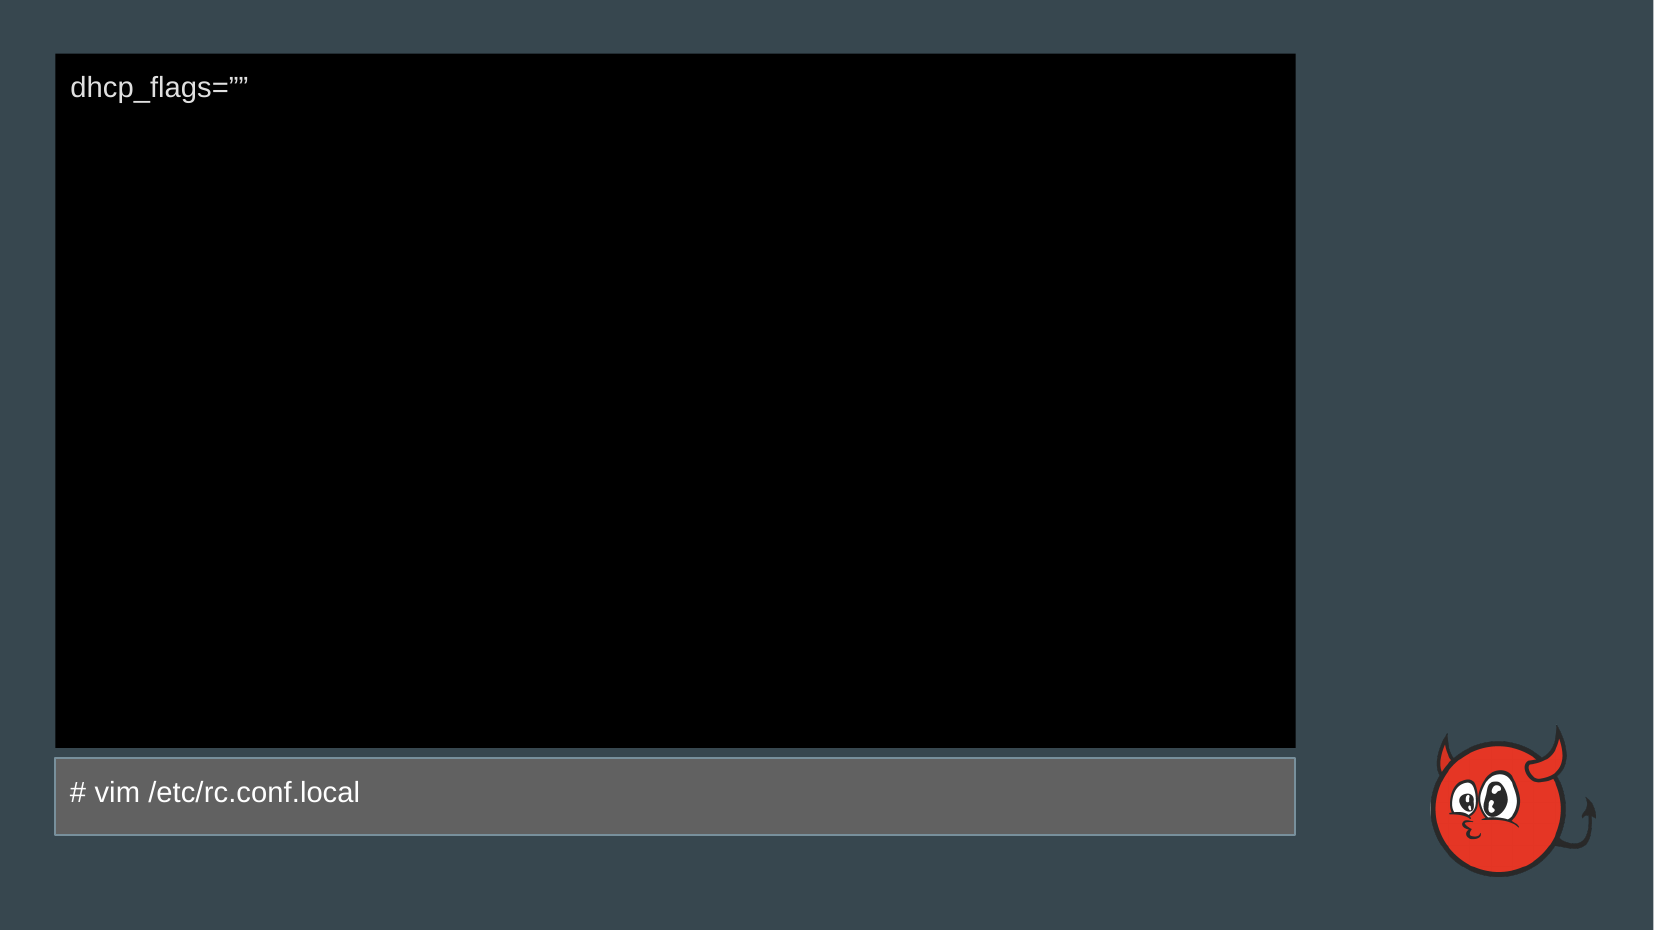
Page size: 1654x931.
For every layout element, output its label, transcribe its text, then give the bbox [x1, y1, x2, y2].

text_box dhcp_flags=”” [55, 53, 1296, 748]
text_box # vim /etc/rc.conf.local [55, 757, 1296, 835]
picture [1427, 717, 1598, 888]
